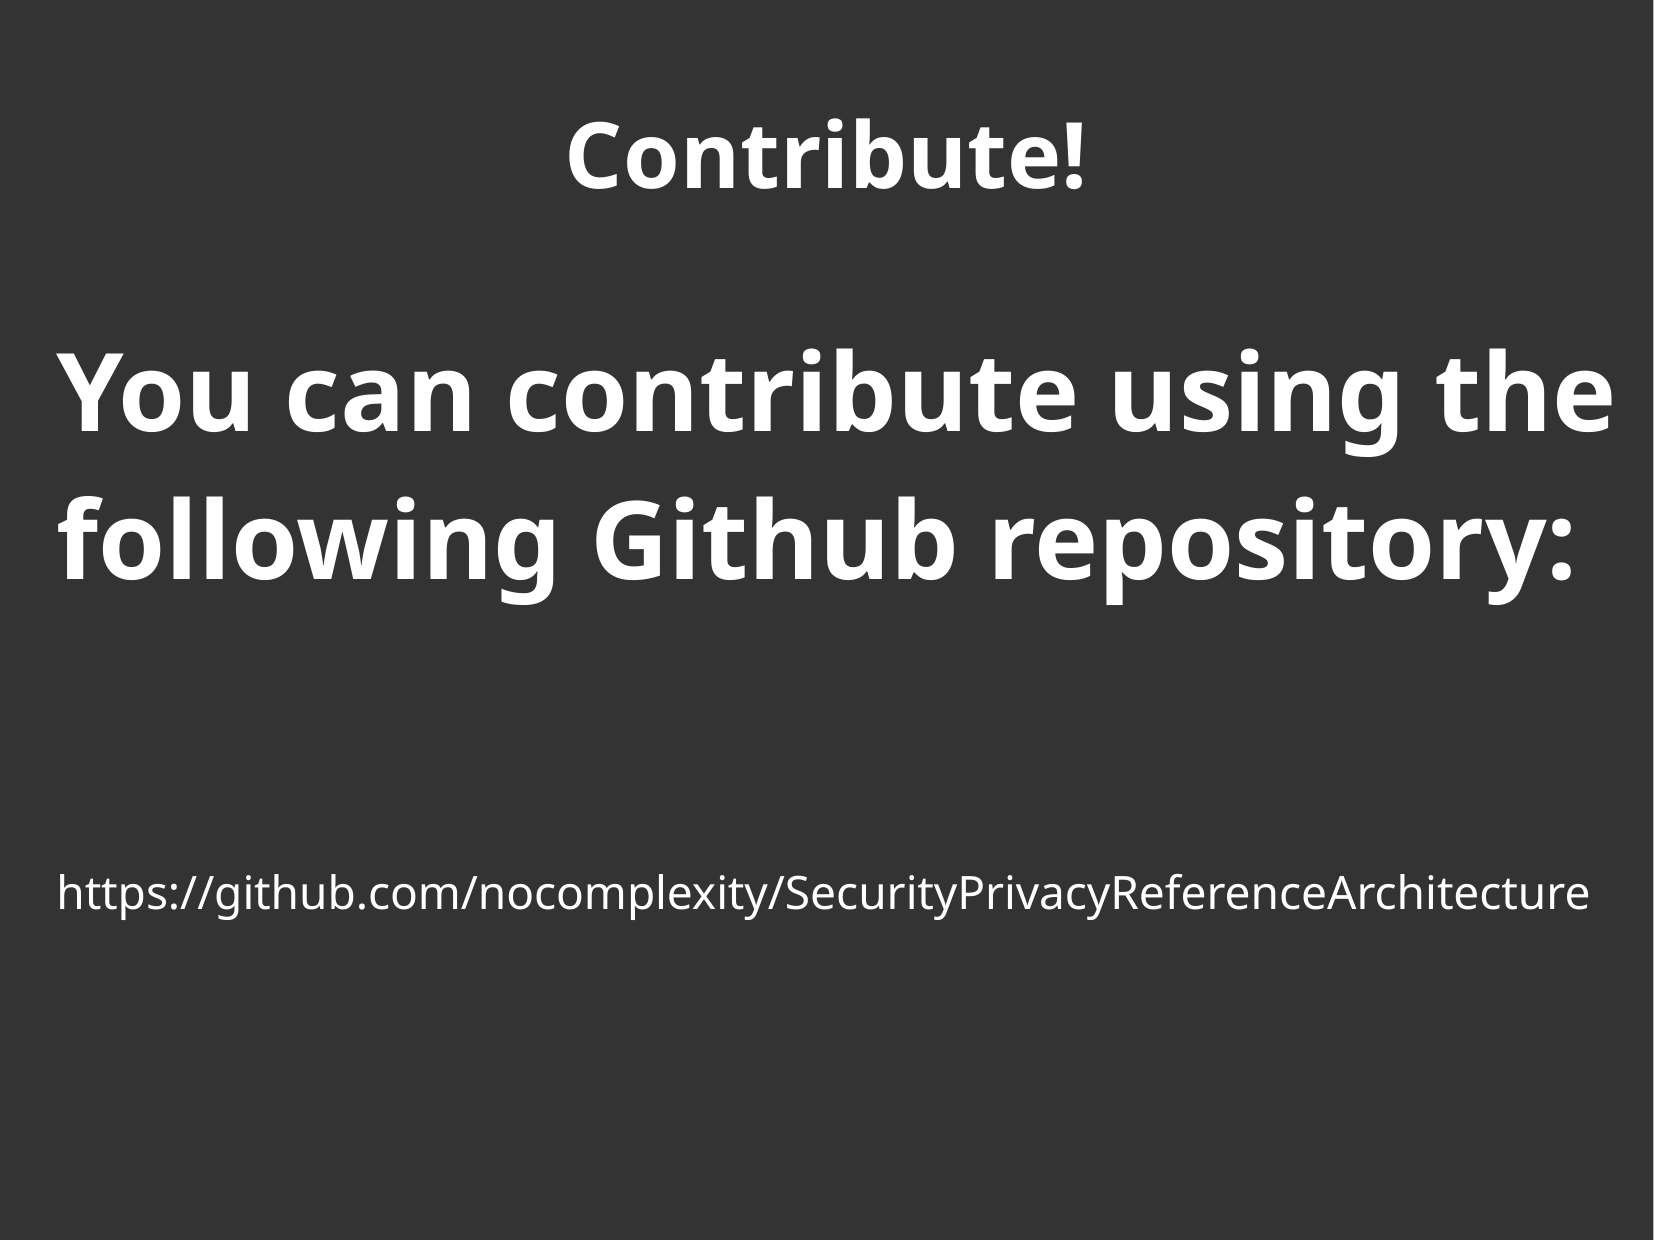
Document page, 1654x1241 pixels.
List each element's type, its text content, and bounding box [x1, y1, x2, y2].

title Contribute! [82, 49, 1571, 257]
list You can contribute using the following Github repository: https://github.com/nocomplexity/SecurityPrivacyReferenceArchitecture [0, 315, 1654, 1035]
